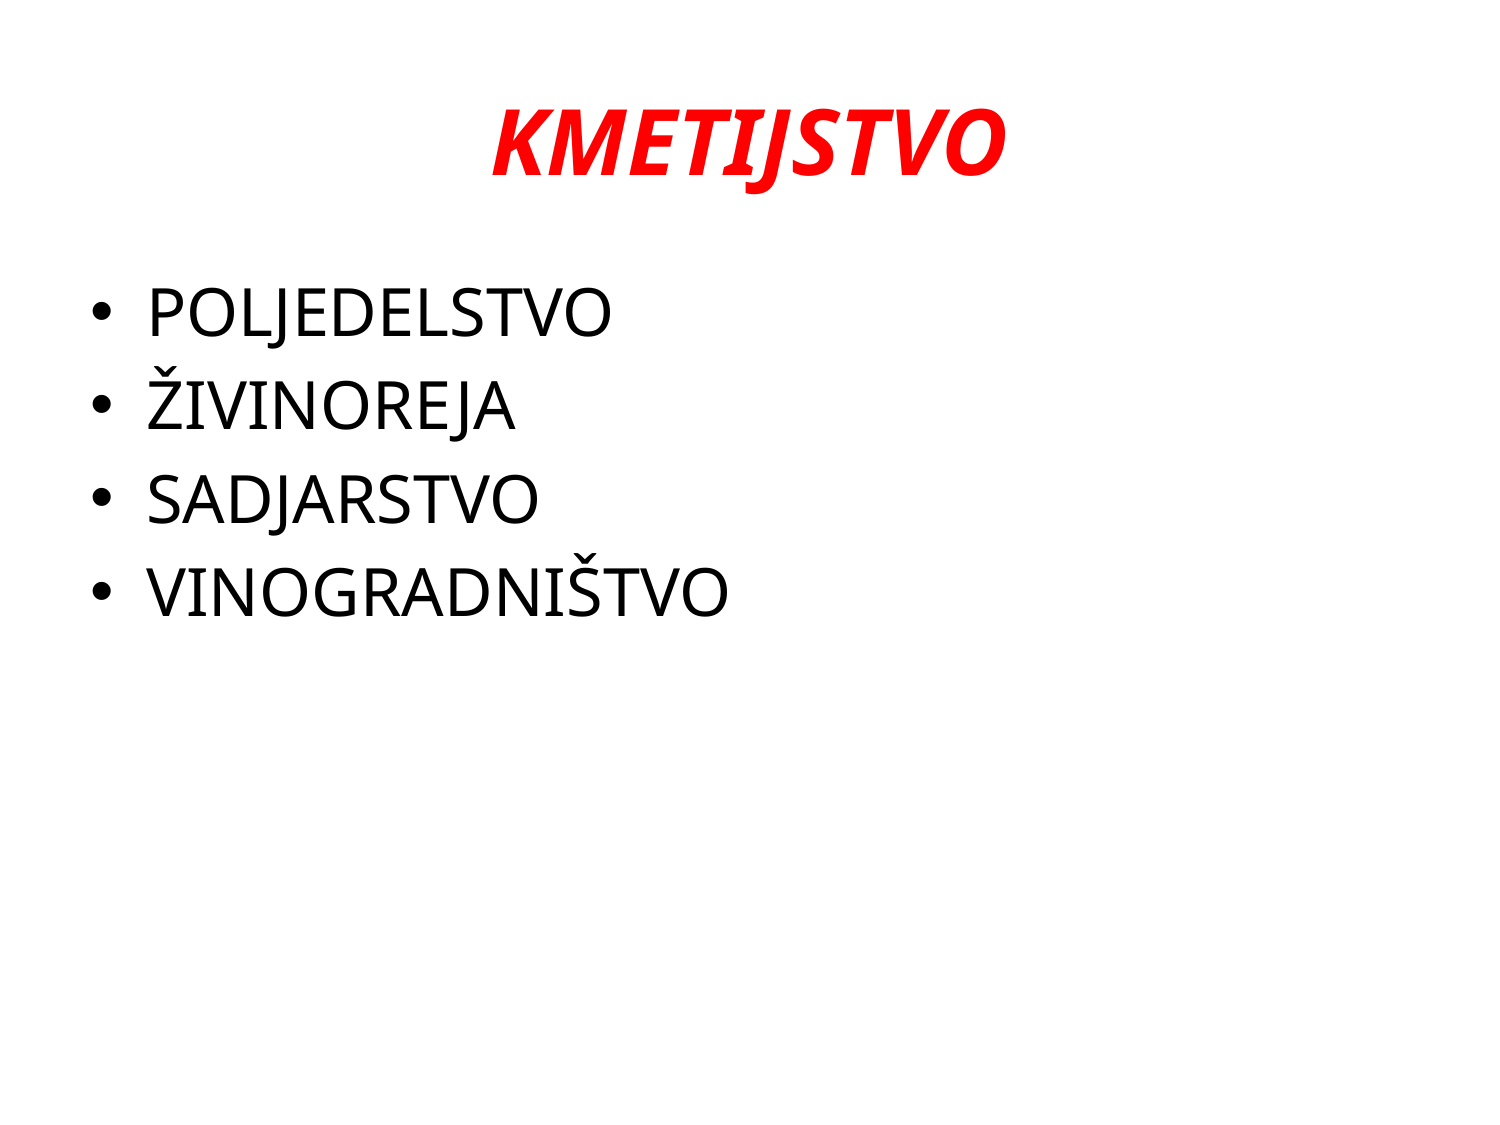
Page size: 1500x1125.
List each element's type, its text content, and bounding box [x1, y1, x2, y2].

list POLJEDELSTVO ŽIVINOREJA SADJARSTVO VINOGRADNIŠTVO [75, 262, 1425, 1005]
title KMETIJSTVO [75, 45, 1425, 233]
